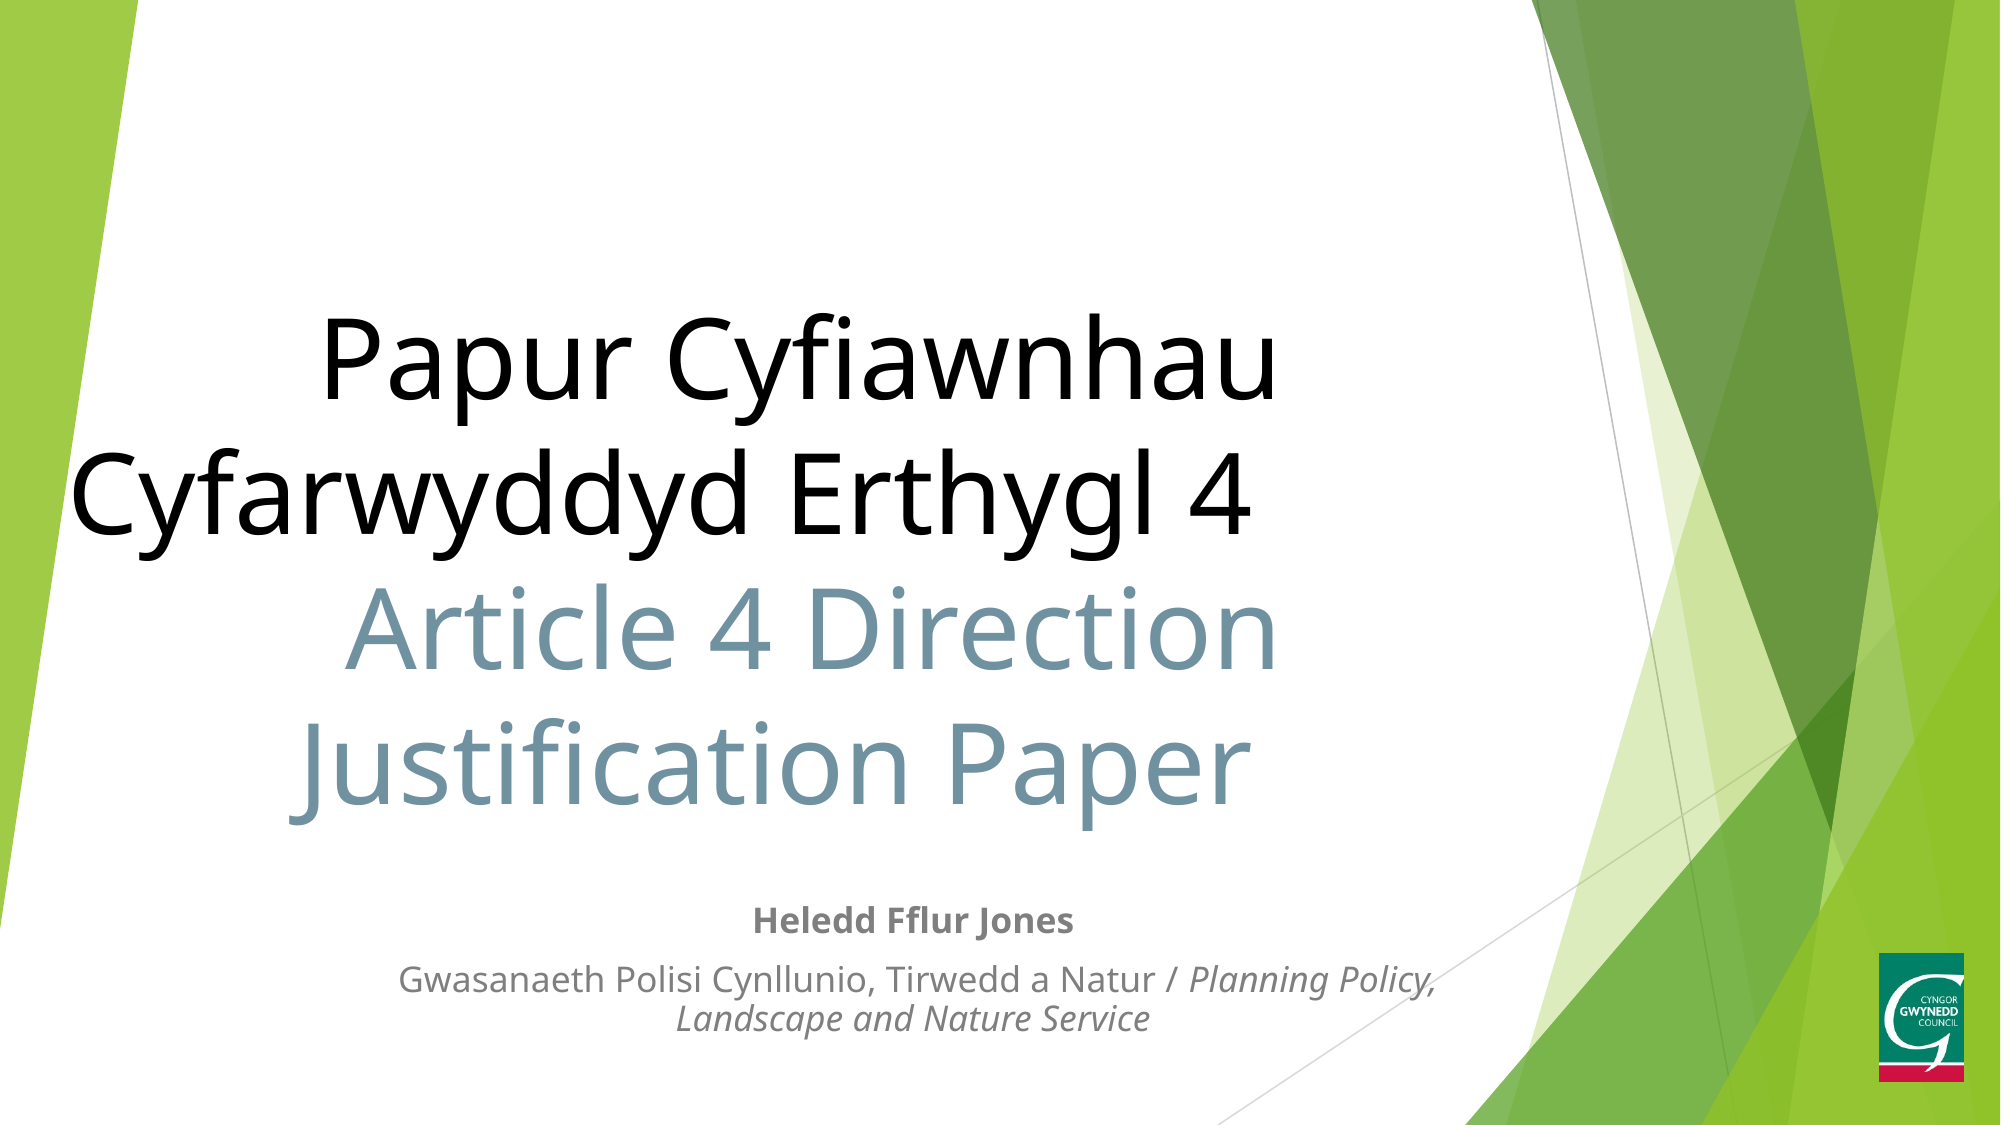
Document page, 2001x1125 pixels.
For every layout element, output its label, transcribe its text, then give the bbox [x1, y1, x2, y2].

picture [1879, 953, 1964, 1082]
text_box Heledd Fflur Jones Gwasanaeth Polisi Cynllunio, Tirwedd a Natur / Planning Policy, Landscape and Nature Service [348, 895, 1479, 1051]
title Papur Cyfiawnhau Cyfarwyddyd Erthygl 4 Article 4 Direction Justification Paper [52, 152, 1447, 835]
